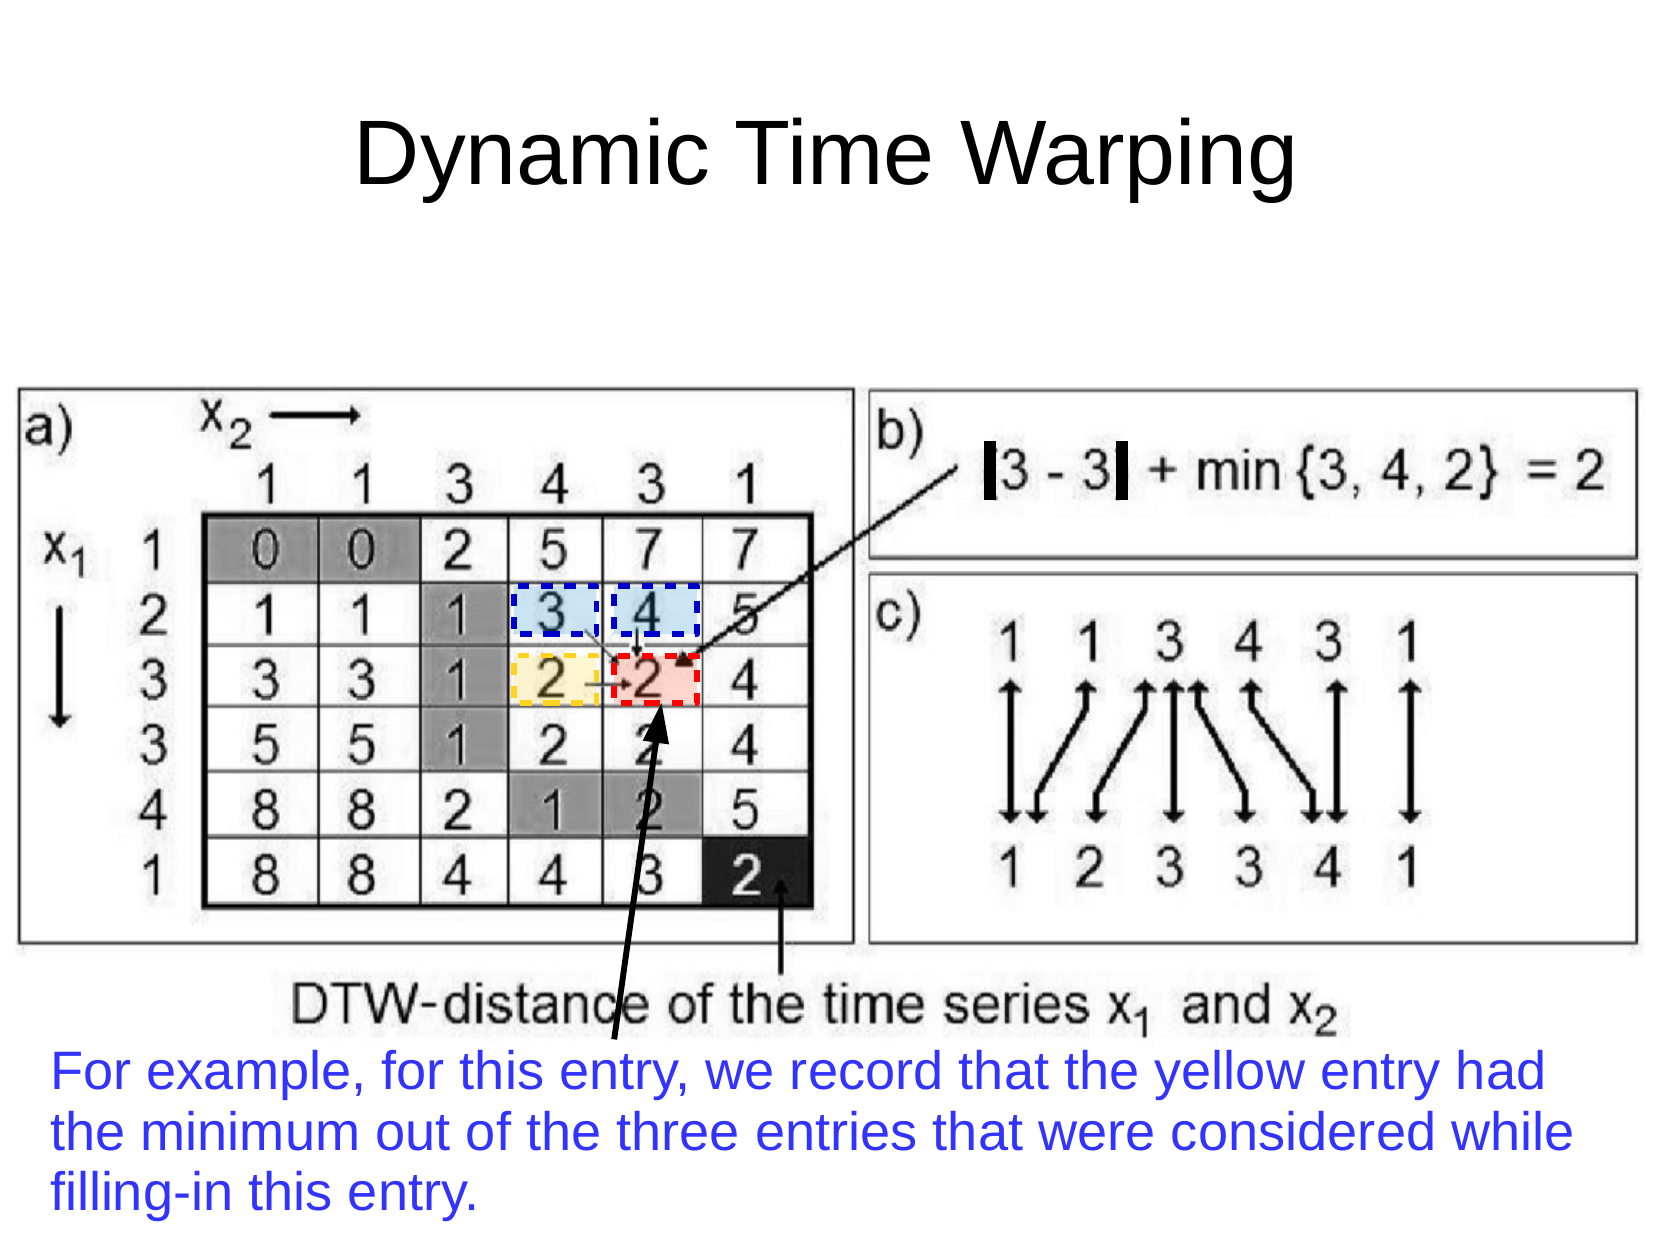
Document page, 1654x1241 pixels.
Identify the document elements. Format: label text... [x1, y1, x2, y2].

text_box [614, 586, 697, 635]
picture [0, 366, 1654, 1051]
text_box [513, 655, 597, 704]
text_box [614, 655, 697, 704]
text_box [513, 586, 597, 635]
title Dynamic Time Warping [82, 49, 1571, 257]
text_box For example, for this entry, we record that the yellow entry had the minimum out of the three entries that were considered while filling-in this entry. [35, 1033, 1654, 1230]
